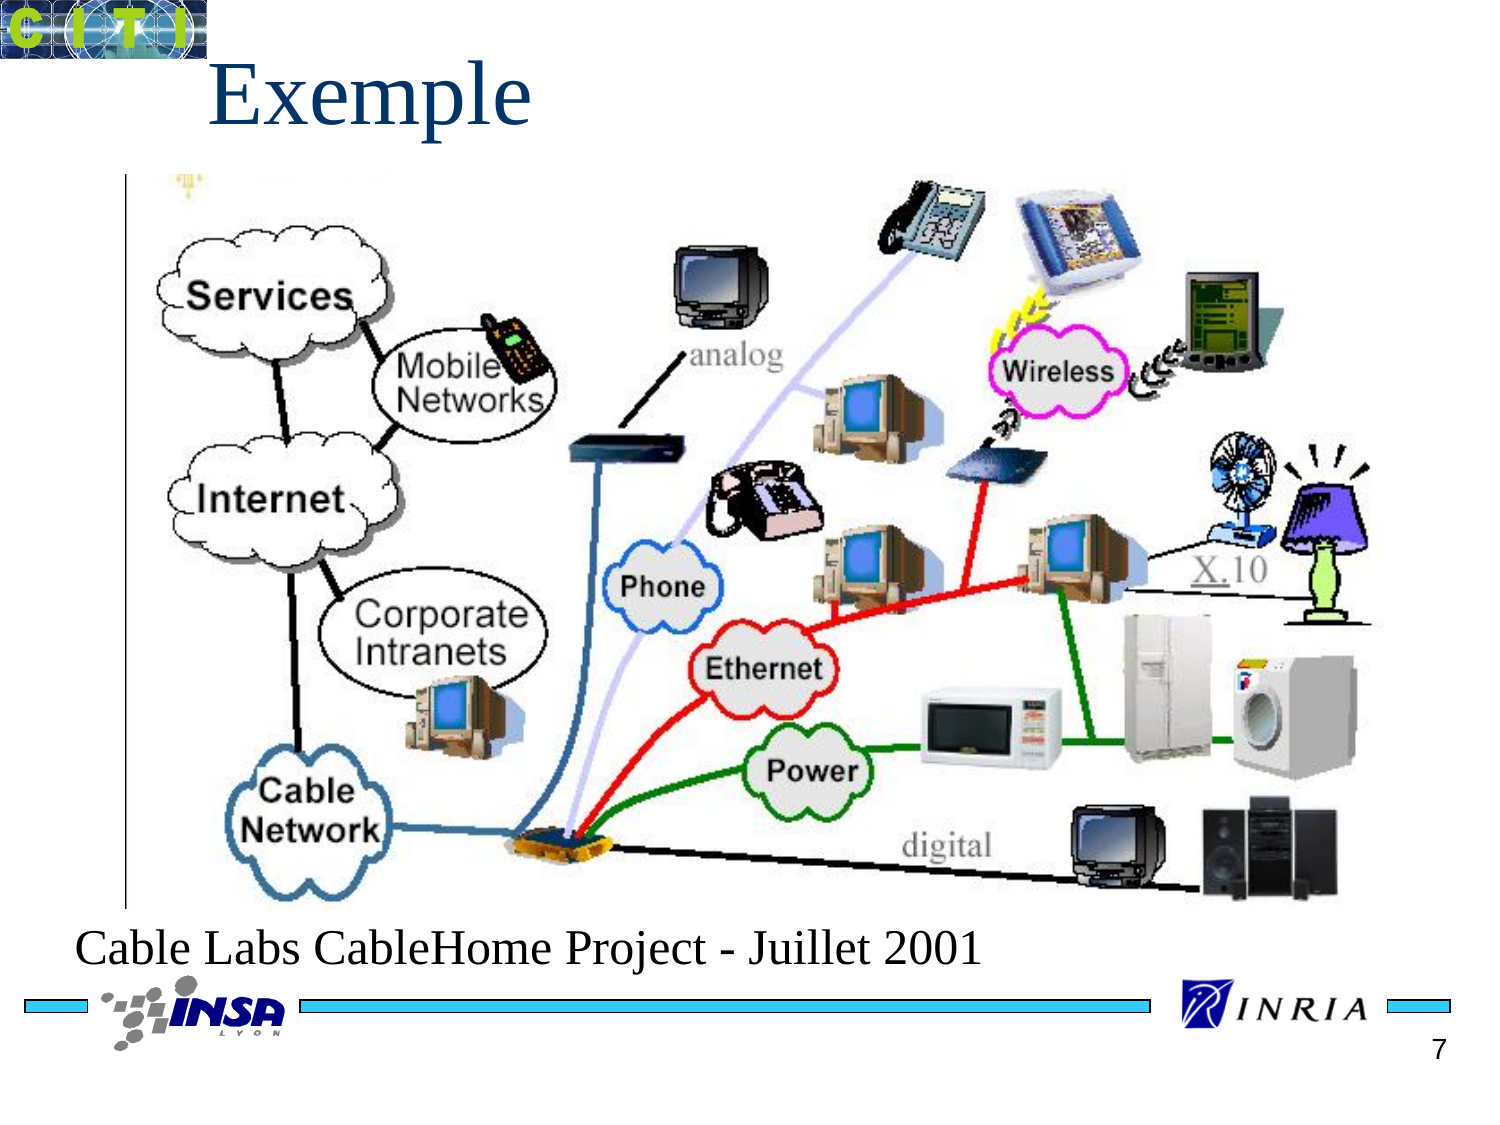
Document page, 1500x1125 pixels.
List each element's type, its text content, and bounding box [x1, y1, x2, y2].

picture [0, 0, 192, 59]
picture [1175, 977, 1375, 1032]
text_box Cable Labs CableHome Project - Juillet 2001 [59, 912, 1000, 984]
title Exemple [192, 0, 1468, 188]
picture [125, 174, 1413, 909]
